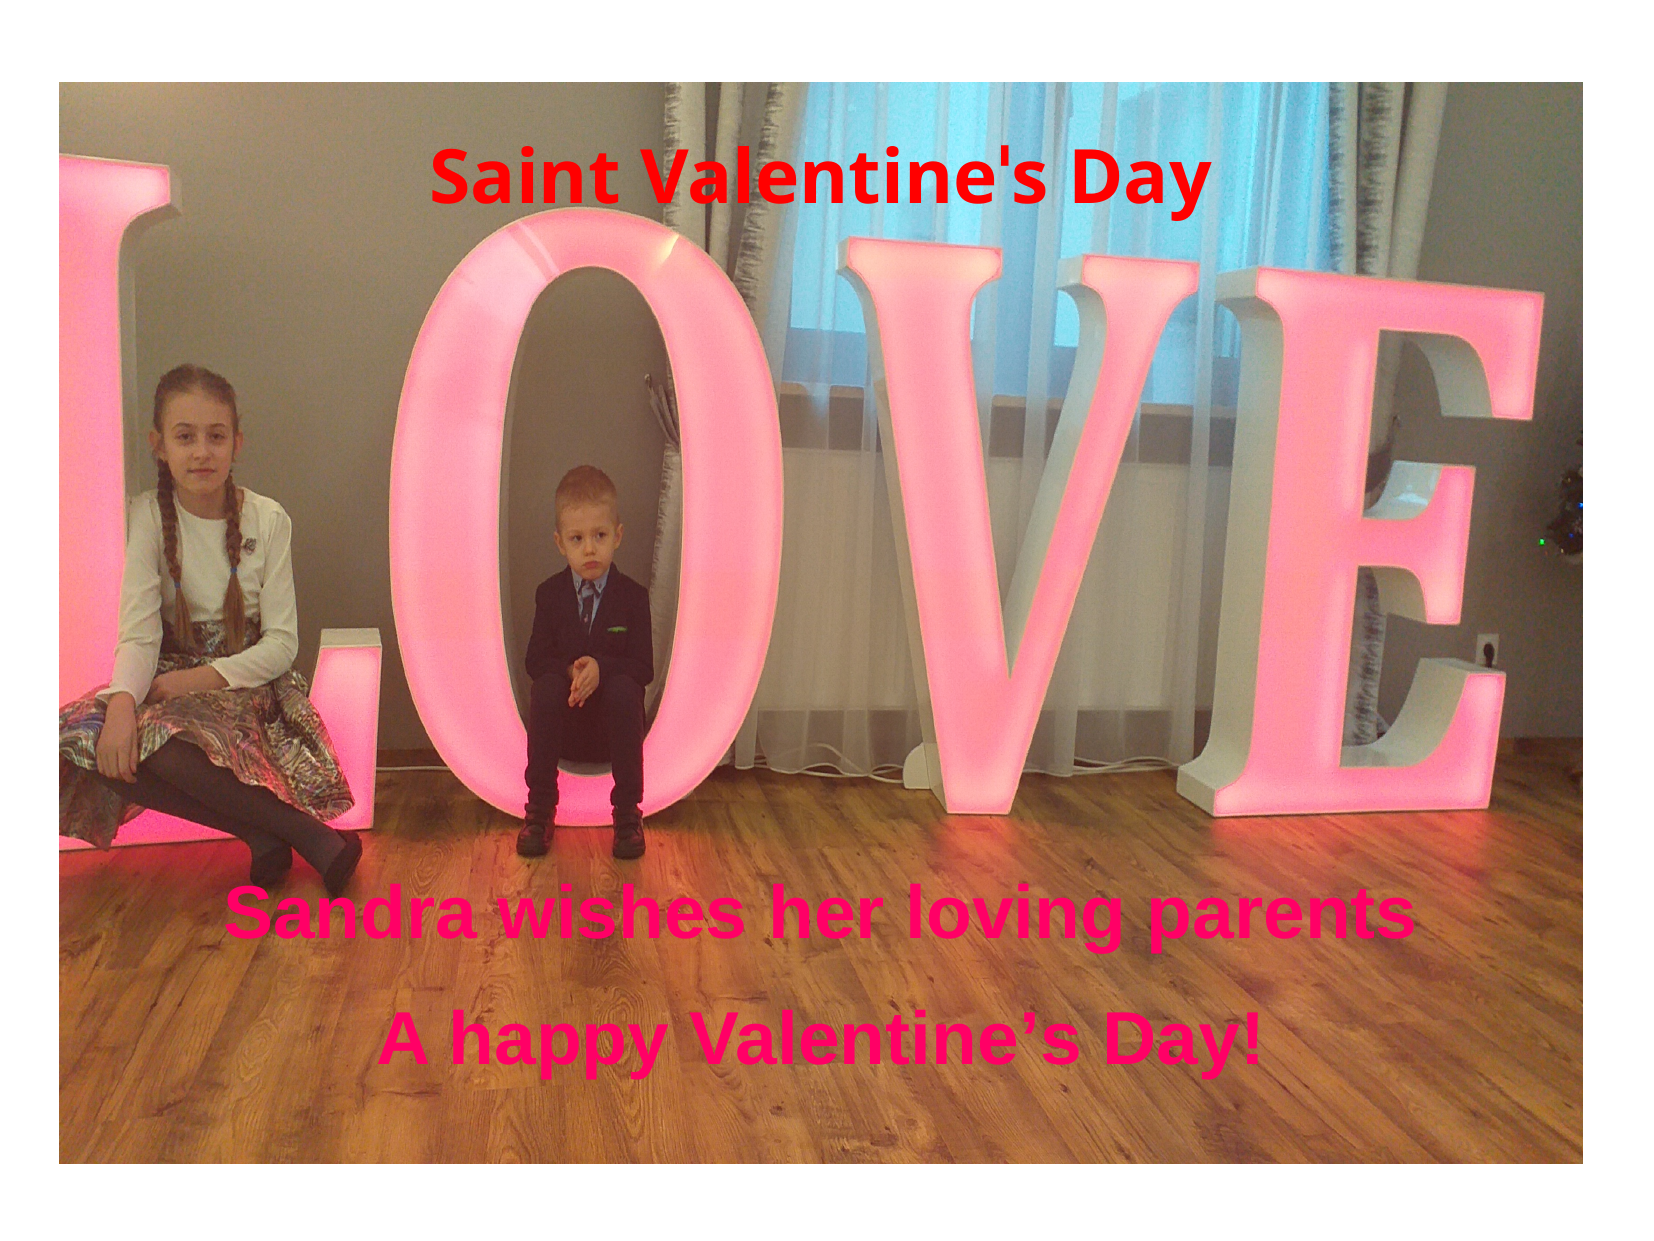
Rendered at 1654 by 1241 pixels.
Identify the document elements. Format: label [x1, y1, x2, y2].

picture [59, 82, 1583, 1164]
